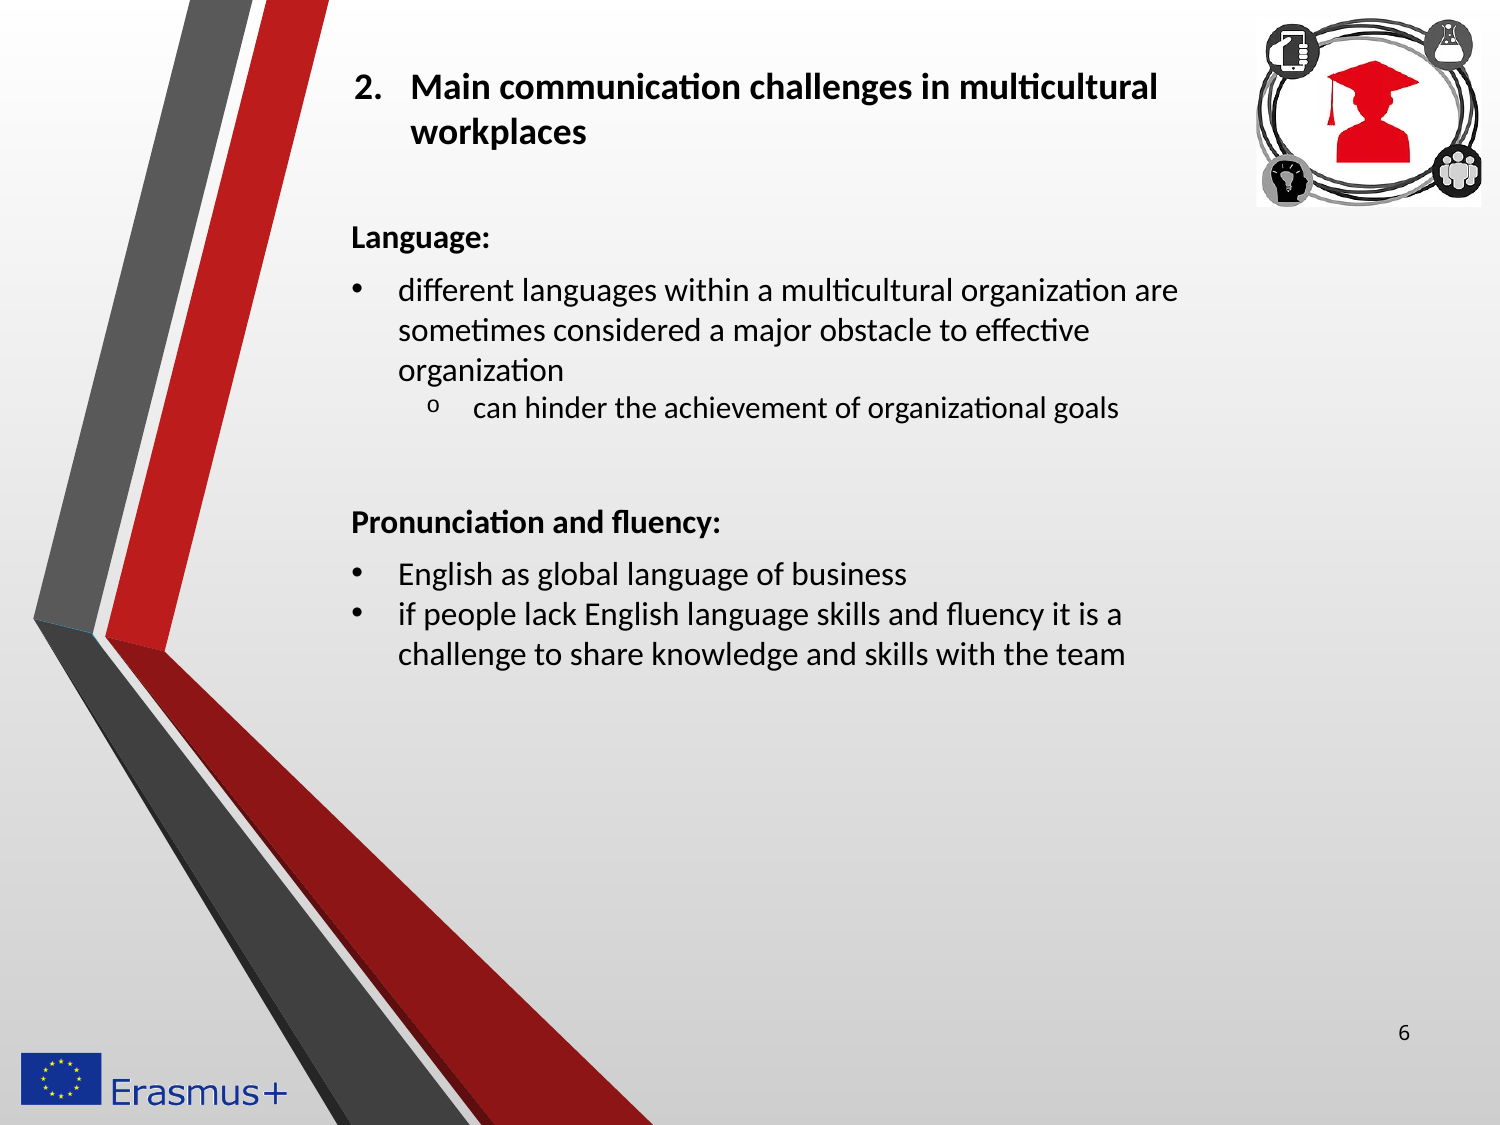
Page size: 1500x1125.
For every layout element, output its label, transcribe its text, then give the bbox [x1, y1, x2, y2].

text_box Main communication challenges in multicultural workplaces [339, 54, 1249, 160]
chart [1257, 19, 1483, 209]
picture [1256, 18, 1482, 207]
text_box Language: different languages within a multicultural organization are sometimes considered a major obstacle to effective organization can hinder the achievement of organizational goals Pronunciation and fluency: English as global language of business if people lack English language skills and fluency it is a challenge to share knowledge and skills with the team [336, 208, 1258, 720]
picture [5, 1037, 302, 1120]
slide_number <numer> [1357, 1003, 1425, 1064]
